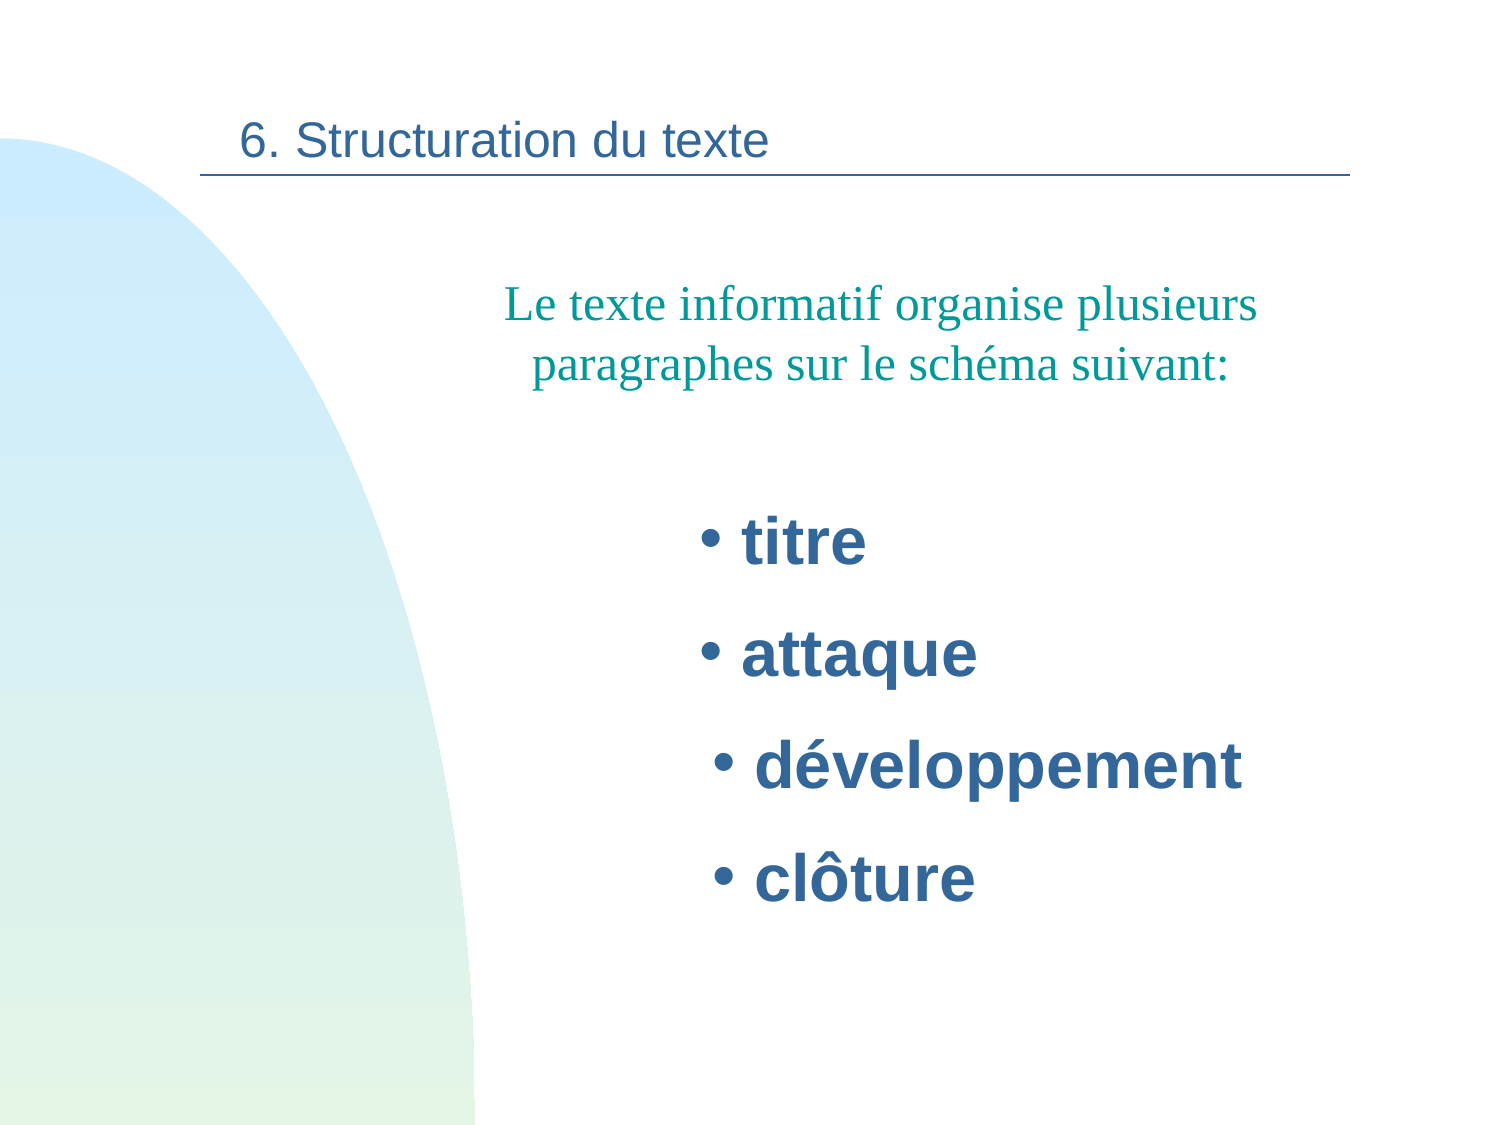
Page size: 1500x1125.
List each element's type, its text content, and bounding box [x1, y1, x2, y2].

text_box attaque [685, 602, 994, 698]
text_box 6. Structuration du texte [225, 99, 787, 174]
text_box clôture [697, 827, 992, 923]
text_box développement [697, 713, 1259, 810]
text_box Le texte informatif organise plusieurs paragraphes sur le schéma suivant: [437, 262, 1326, 398]
text_box titre [685, 489, 883, 586]
